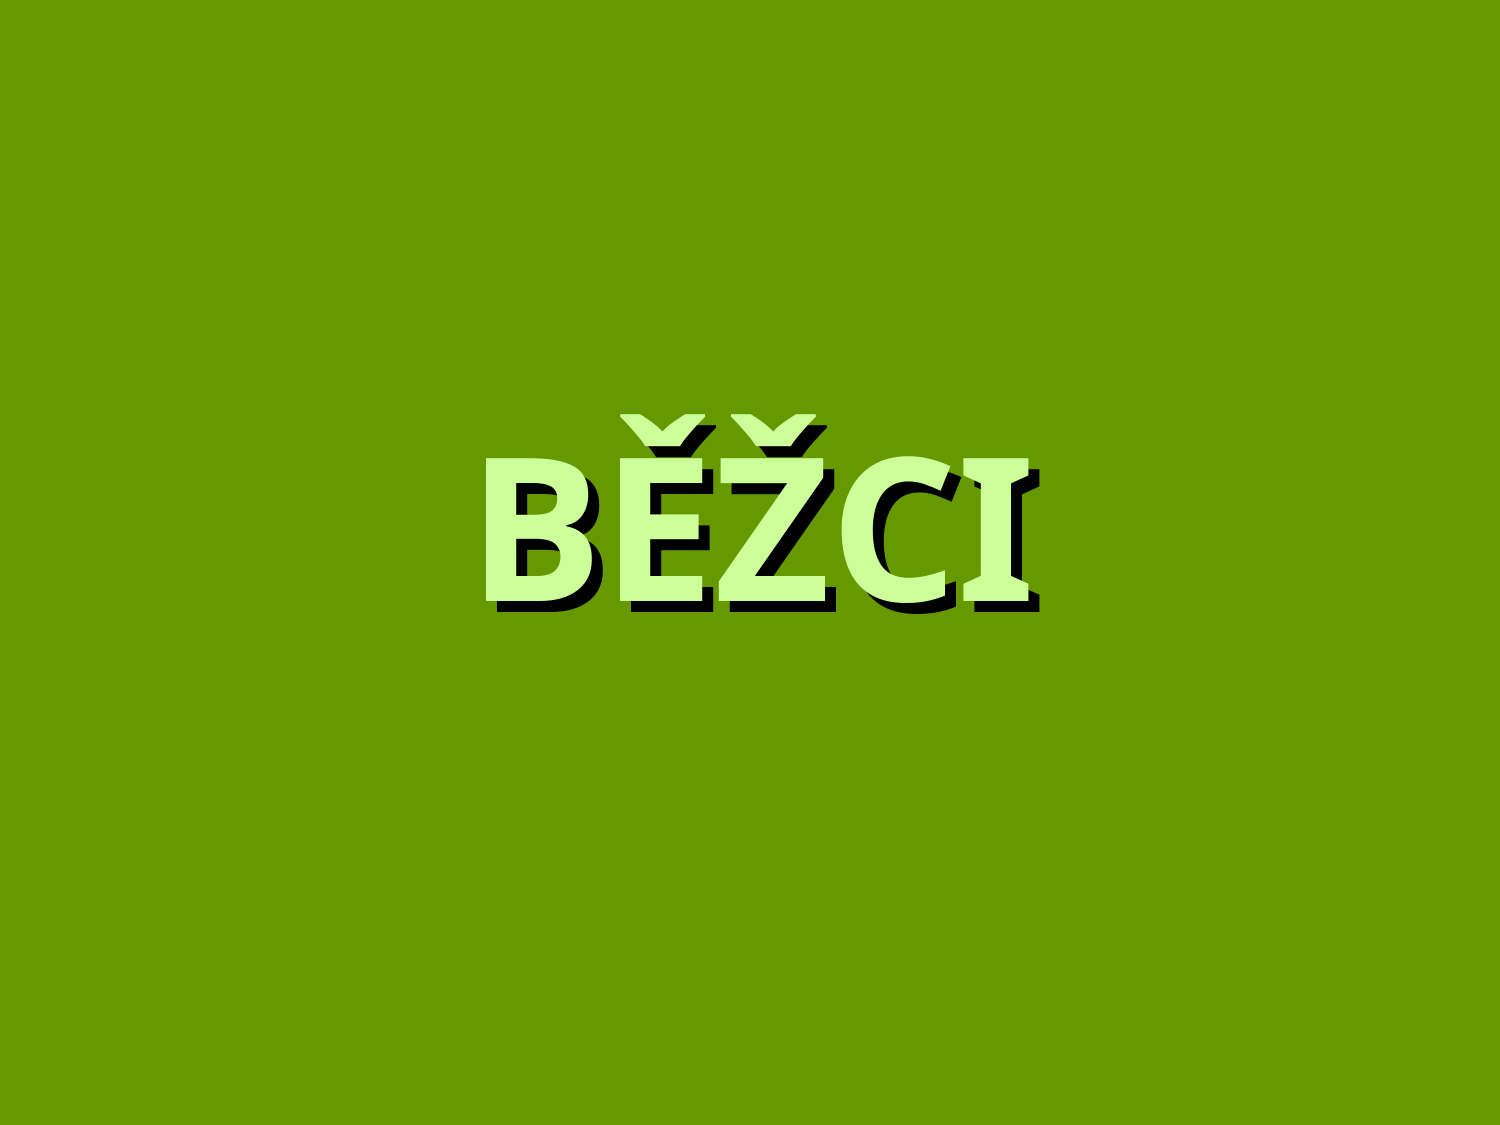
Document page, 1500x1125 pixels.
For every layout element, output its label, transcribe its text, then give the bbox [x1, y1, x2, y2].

title BĚŽCI [76, 393, 1427, 649]
